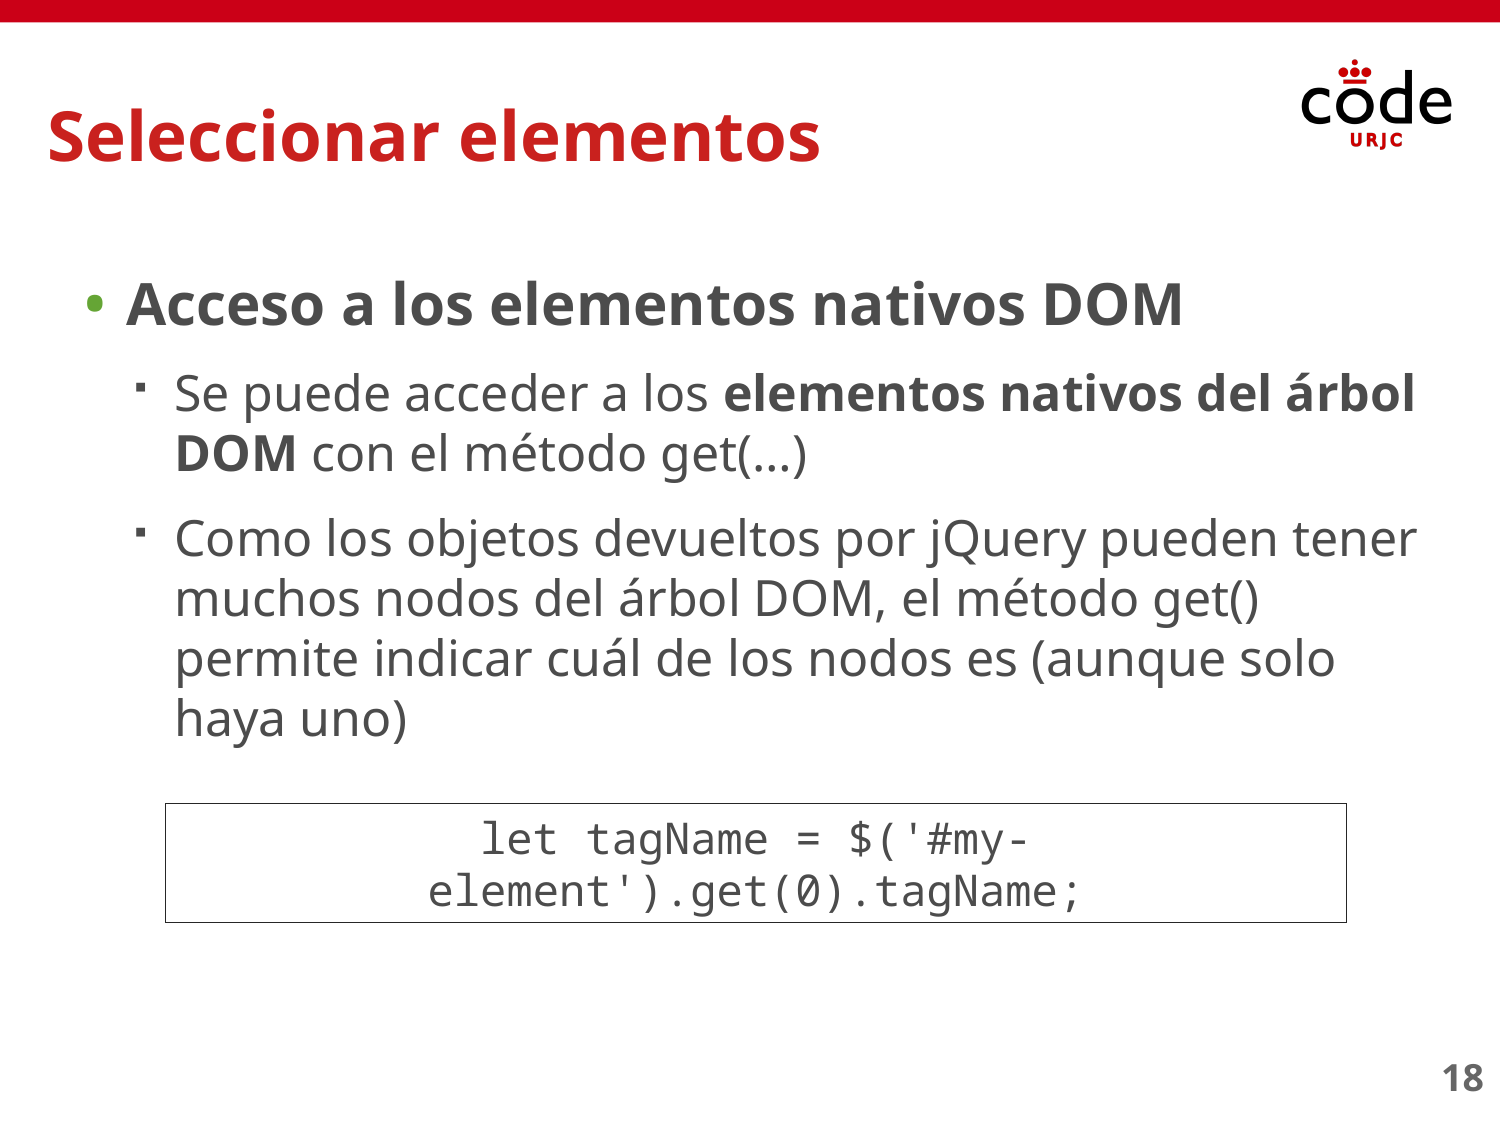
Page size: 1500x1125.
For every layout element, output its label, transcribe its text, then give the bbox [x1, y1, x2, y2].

title Seleccionar elementos [32, 79, 1383, 189]
list Acceso a los elementos nativos DOM Se puede acceder a los elementos nativos del árbol DOM con el método get(…) Como los objetos devueltos por jQuery pueden tener muchos nodos del árbol DOM, el método get() permite indicar cuál de los nodos es (aunque solo haya uno) [51, 259, 1459, 1013]
text_box let tagName = $('#my-element').get(0).tagName; [165, 803, 1347, 923]
picture [1284, 50, 1468, 161]
